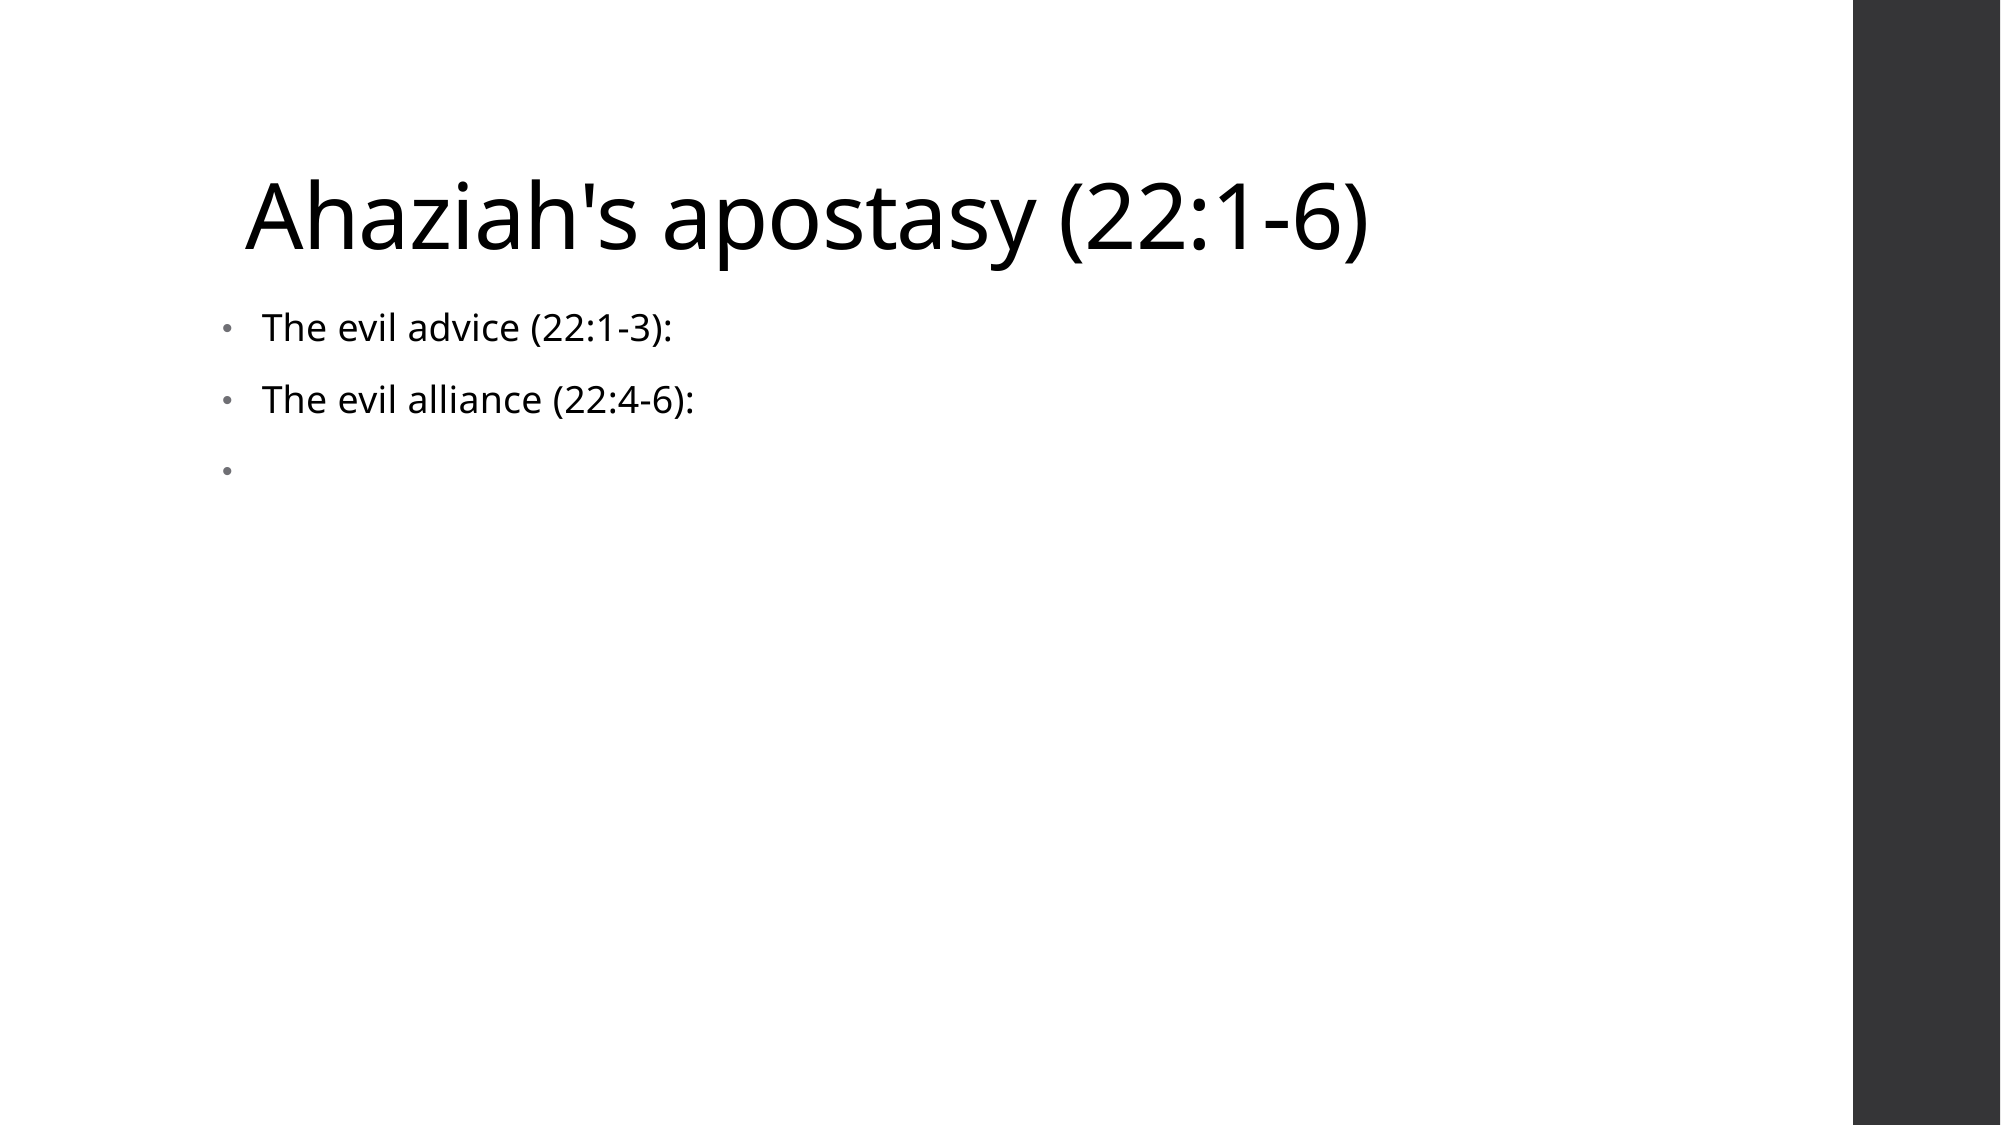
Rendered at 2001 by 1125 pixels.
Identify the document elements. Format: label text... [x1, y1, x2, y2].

list The evil advice (22:1-3): The evil alliance (22:4-6): [206, 299, 1617, 1014]
title Ahaziah's apostasy (22:1-6) [206, 60, 1797, 278]
